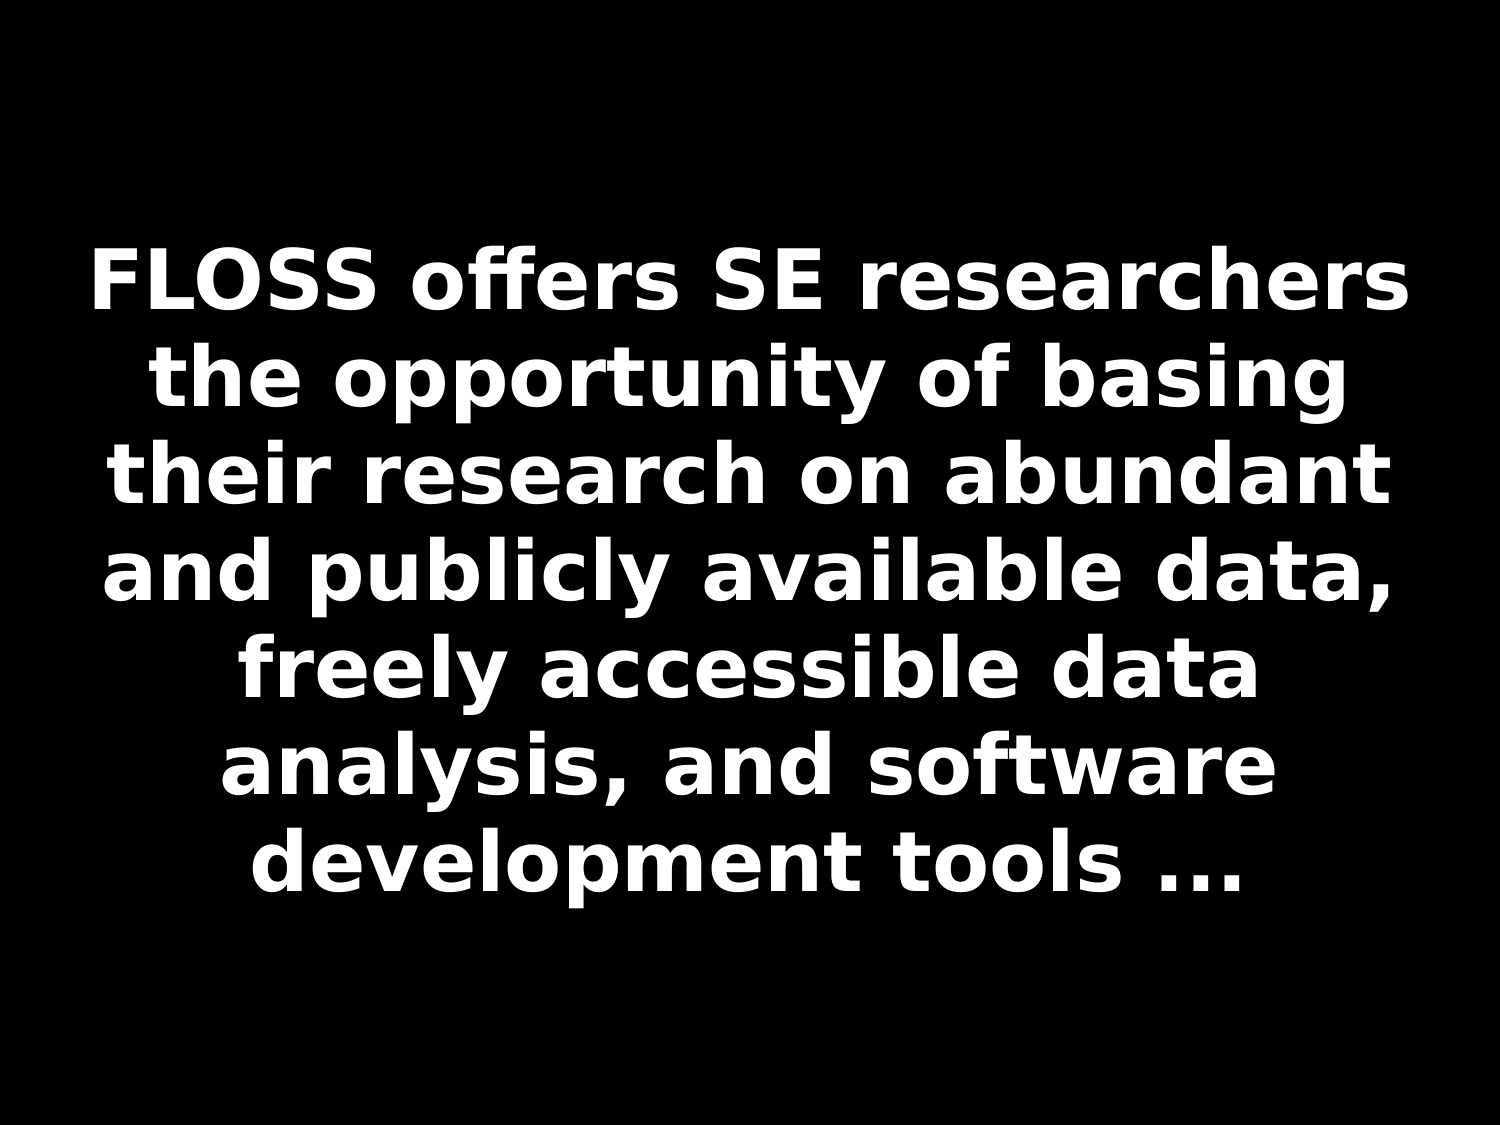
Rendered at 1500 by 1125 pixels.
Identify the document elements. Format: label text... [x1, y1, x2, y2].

title FLOSS offers SE researchers the opportunity of basing their research on abundant and publicly available data, freely accessible data analysis, and software development tools ... [75, 44, 1425, 1099]
